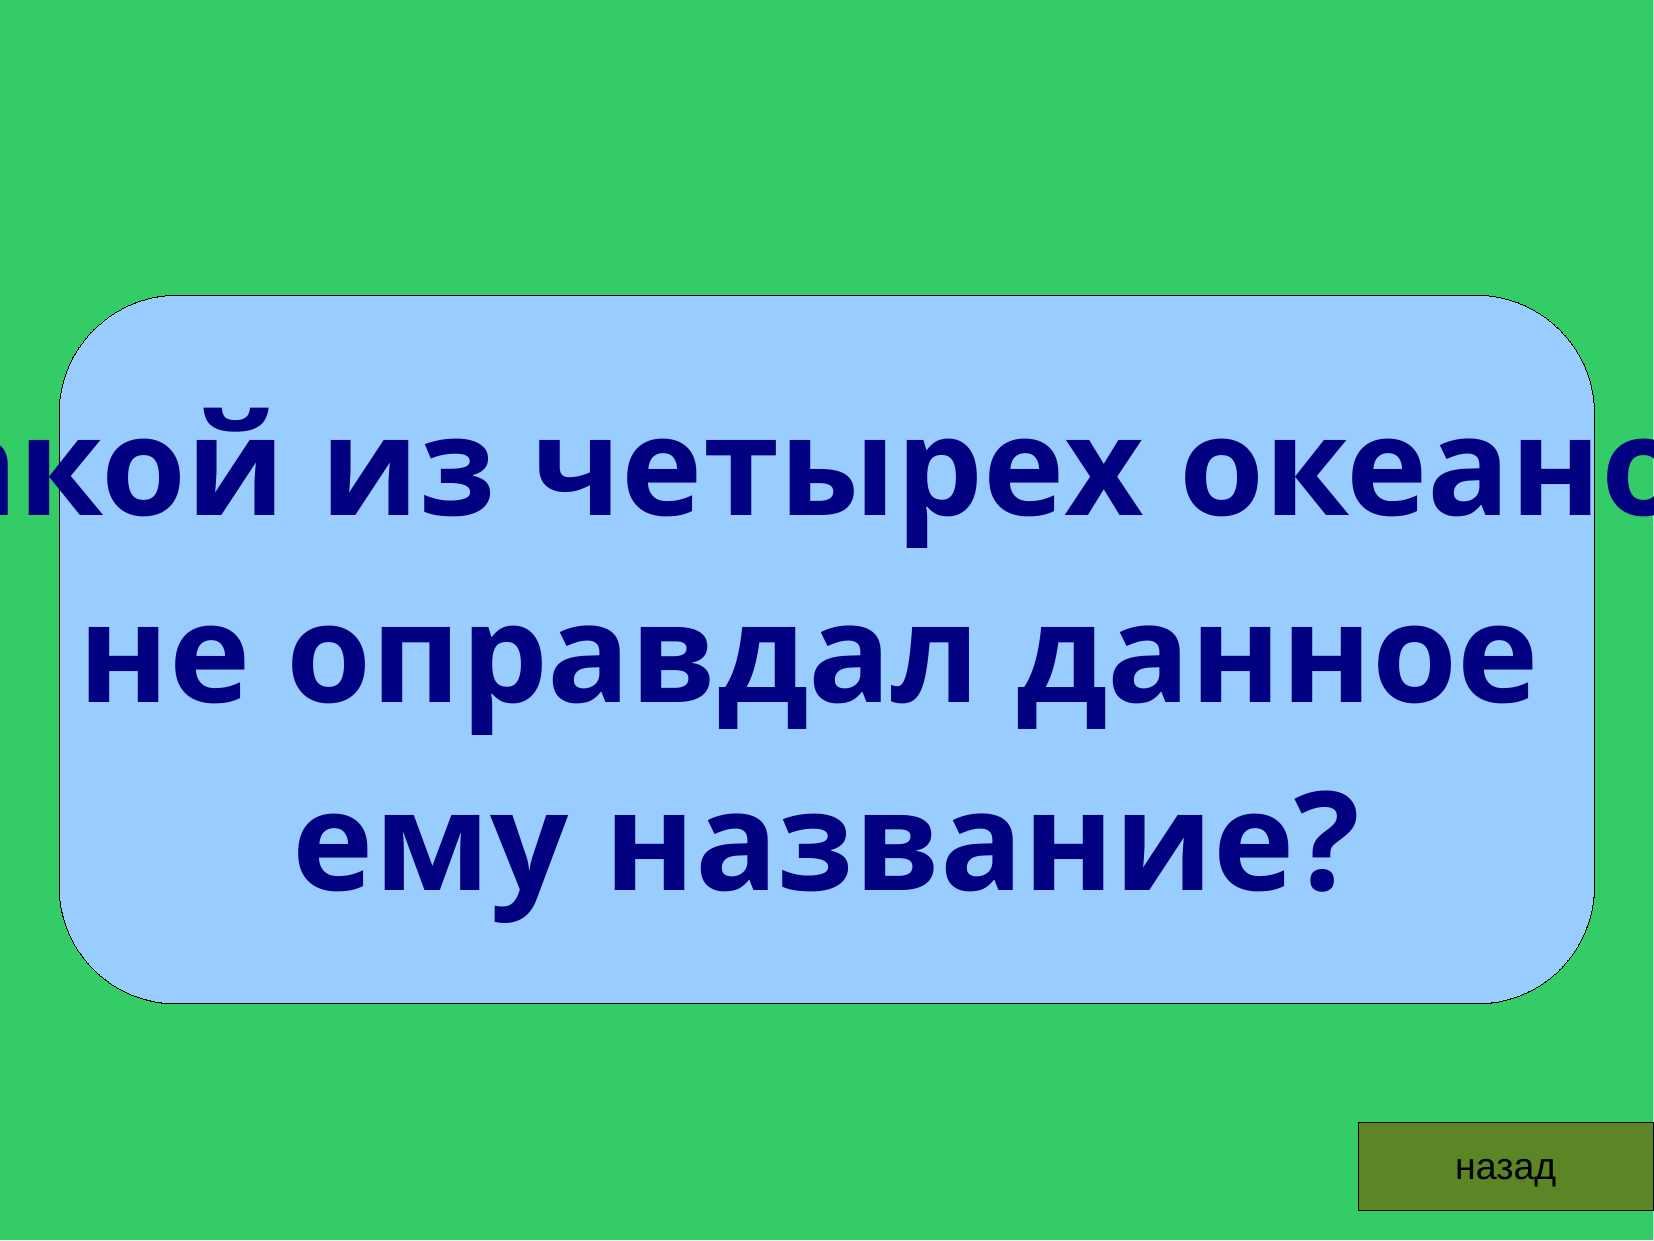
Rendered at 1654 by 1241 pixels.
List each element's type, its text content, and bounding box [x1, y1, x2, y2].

text_box назад [1358, 1122, 1654, 1211]
text_box Какой из четырех океанов не оправдал данное ему название? [59, 295, 1595, 1004]
